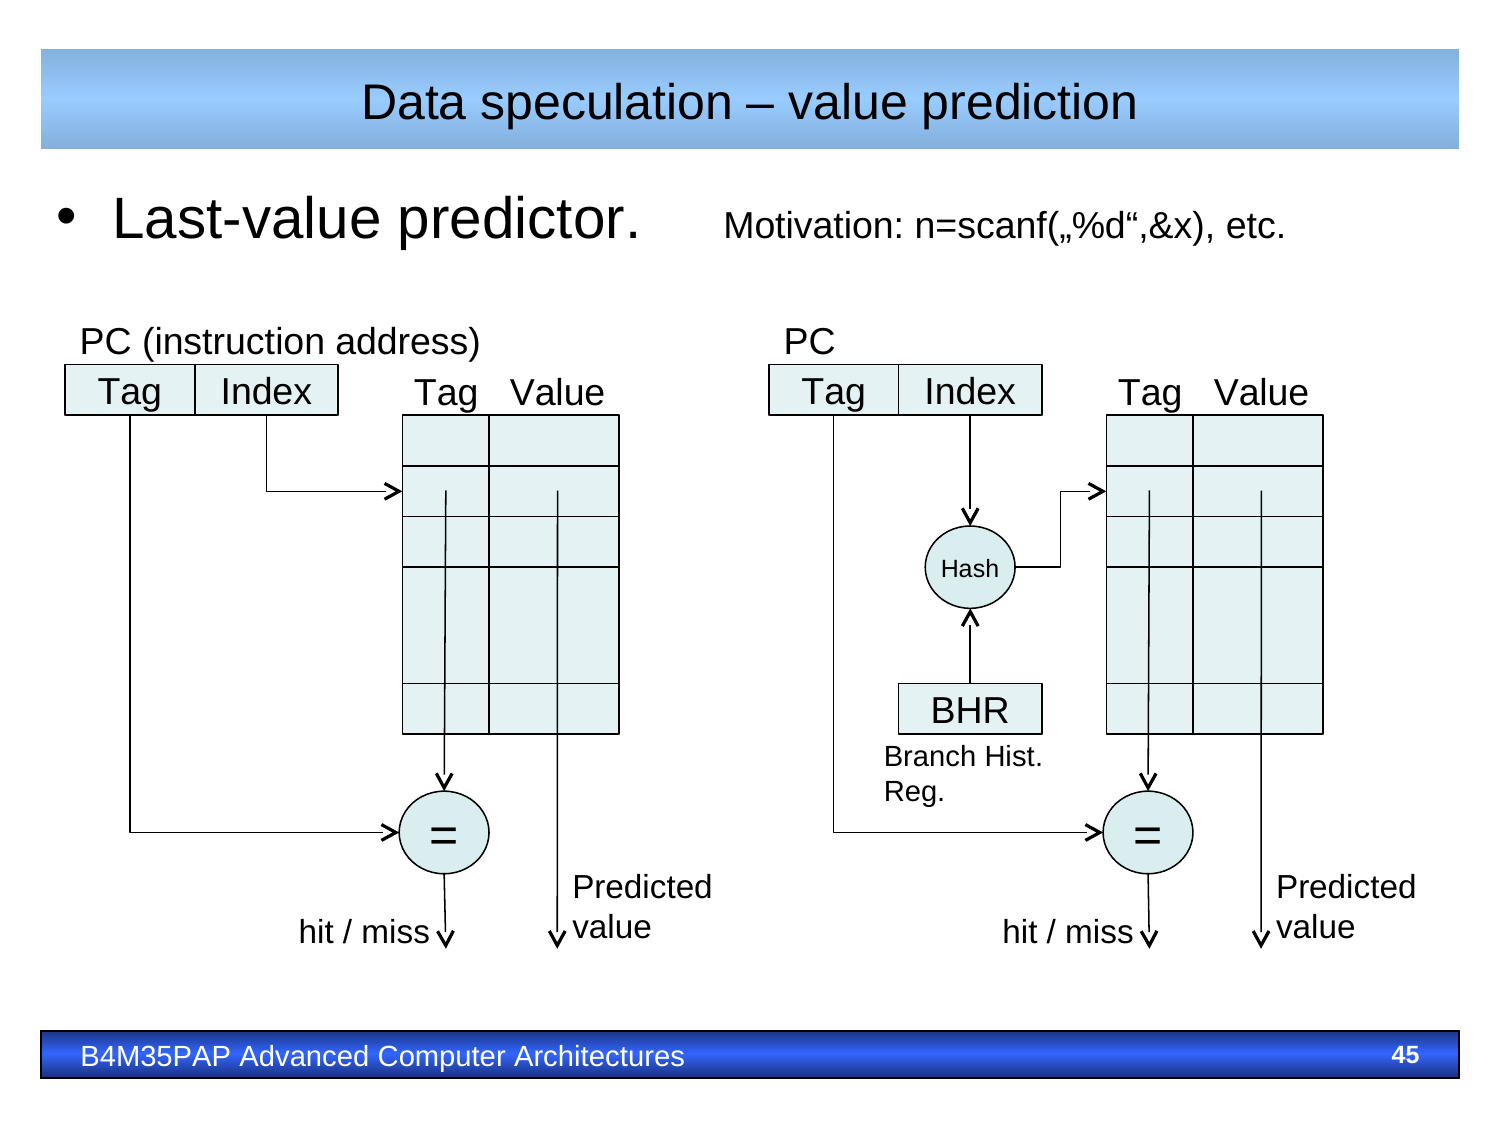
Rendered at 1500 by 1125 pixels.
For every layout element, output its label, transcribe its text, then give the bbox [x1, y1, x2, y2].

text_box PC [768, 314, 1193, 366]
text_box PC (instruction address) [64, 314, 588, 365]
text_box hit / miss [987, 873, 1225, 988]
text_box Index [898, 366, 1042, 416]
text_box = [399, 791, 490, 873]
text_box Hash [925, 526, 1016, 609]
text_box hit / miss [283, 873, 522, 988]
text_box BHR [989, 700, 1003, 710]
text_box [1106, 416, 1323, 735]
text_box Predicted value [1261, 848, 1499, 963]
text_box Tag Value [399, 365, 824, 417]
text_box Tag Value [1103, 365, 1436, 416]
list Last-value predictor. Motivation: n=scanf(„%d“,&x), etc. [41, 172, 1436, 267]
text_box Tag [768, 366, 898, 416]
text_box [402, 417, 619, 735]
text_box BHR [898, 683, 1042, 715]
text_box BHR [937, 700, 948, 708]
text_box Index [194, 365, 339, 416]
text_box Tag [64, 365, 194, 416]
text_box Branch Hist. Reg. [868, 715, 1107, 830]
title Data speculation – value prediction [41, 49, 1459, 149]
text_box = [1103, 791, 1193, 873]
text_box Predicted value [557, 848, 795, 963]
